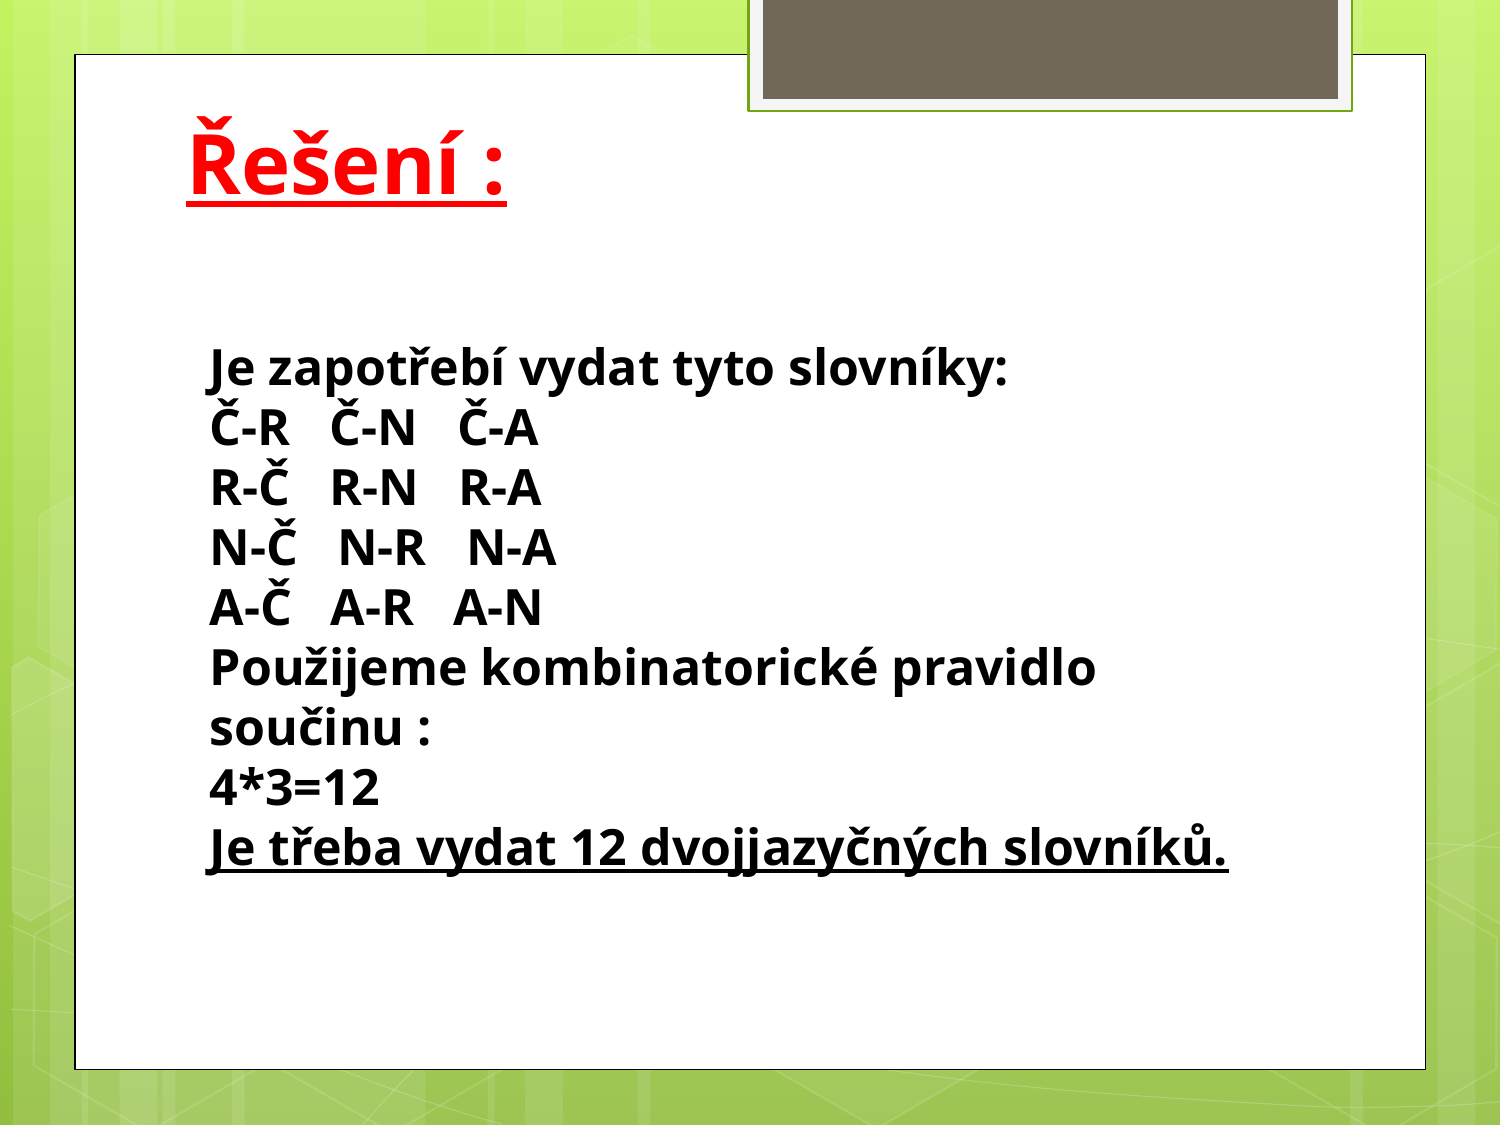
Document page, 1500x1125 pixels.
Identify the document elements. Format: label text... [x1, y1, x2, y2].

text_box Je zapotřebí vydat tyto slovníky: Č-R Č-N Č-A R-Č R-N R-A N-Č N-R N-A A-Č A-R A-N Použijeme kombinatorické pravidlo součinu : 4*3=12 Je třeba vydat 12 dvojjazyčných slovníků. [195, 328, 1317, 883]
title Řešení : [171, 30, 1415, 219]
